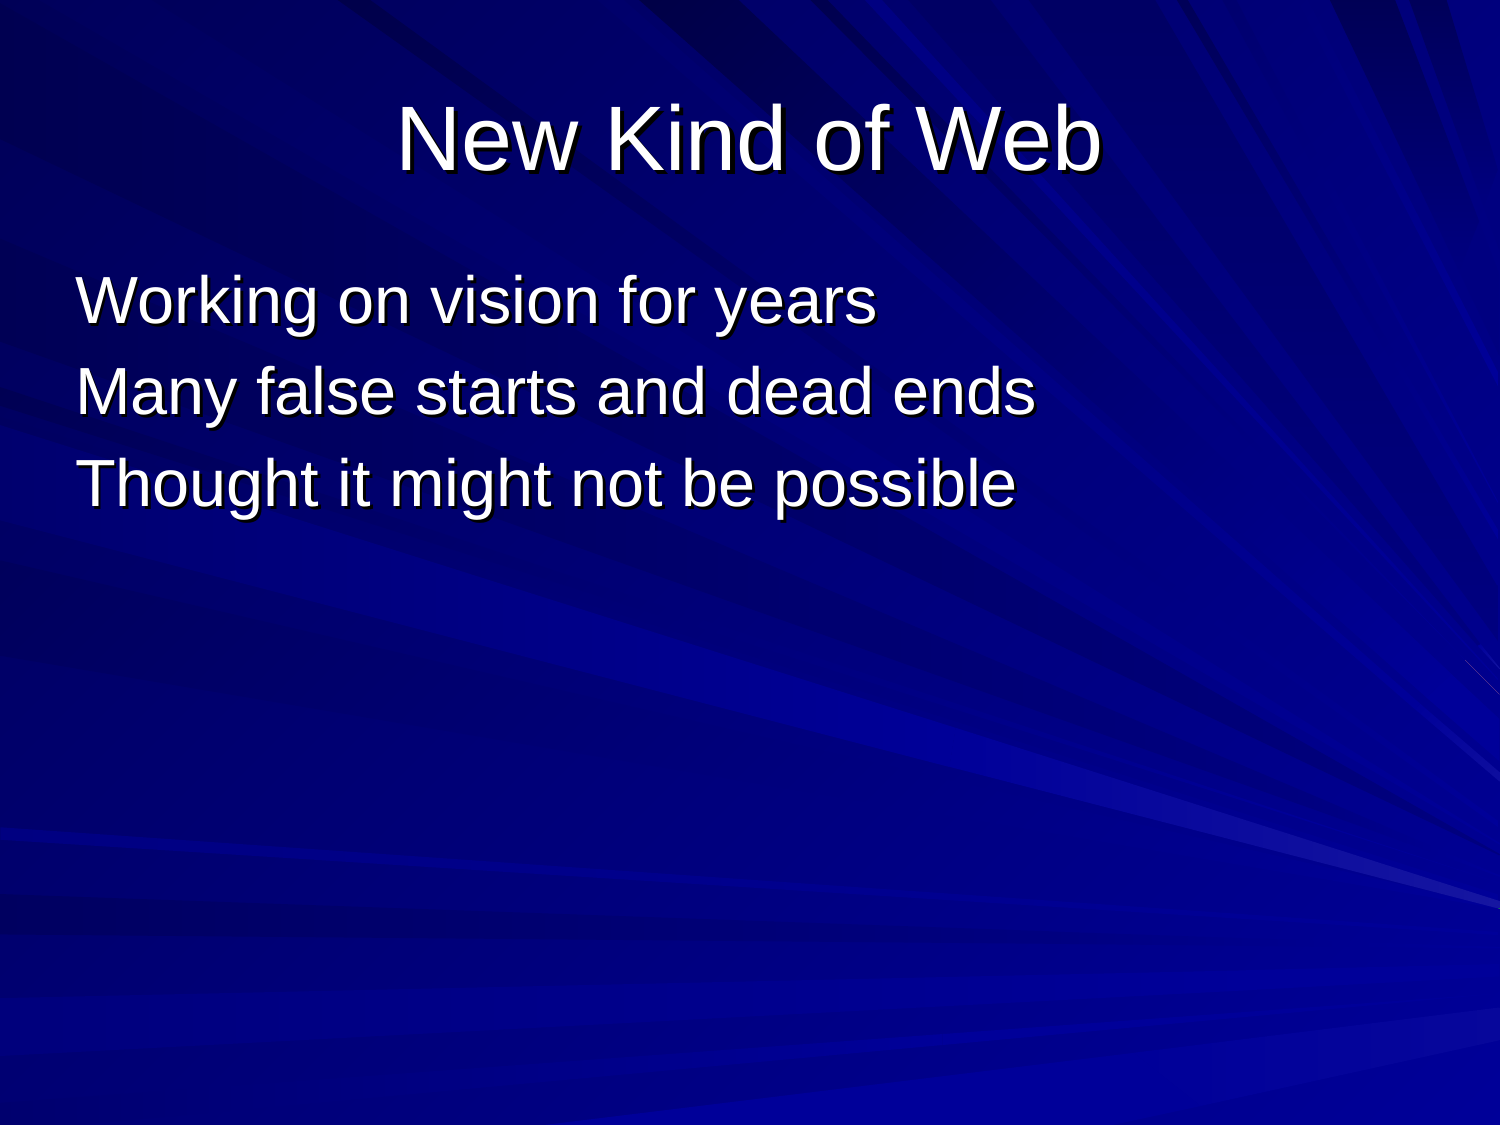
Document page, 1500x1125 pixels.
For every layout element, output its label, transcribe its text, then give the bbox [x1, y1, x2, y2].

list Working on vision for years Many false starts and dead ends Thought it might not be possible [75, 263, 1425, 993]
title New Kind of Web [75, 51, 1425, 226]
